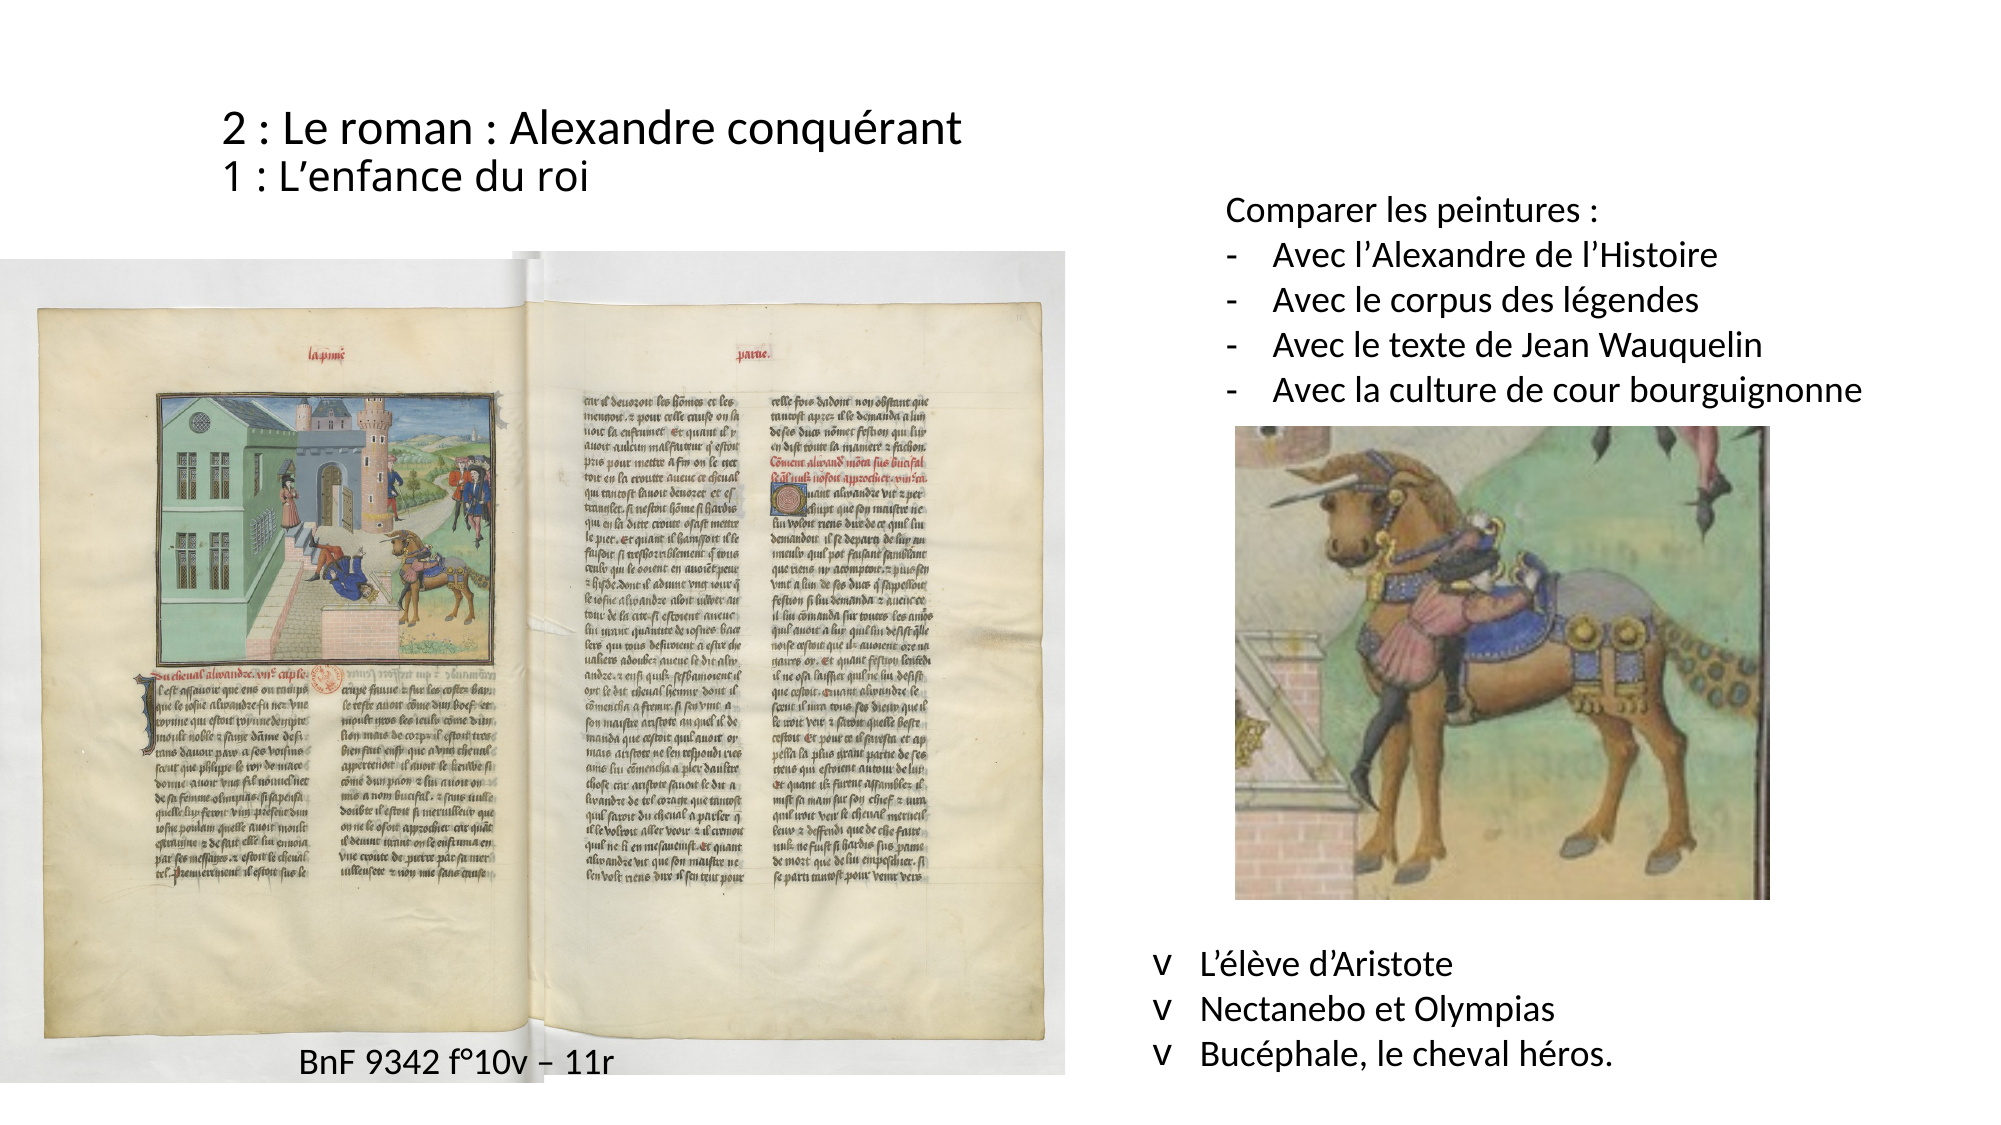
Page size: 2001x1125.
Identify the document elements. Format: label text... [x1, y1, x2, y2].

text_box BnF 9342 f°10v – 11r [284, 1030, 630, 1090]
text_box Comparer les peintures : Avec l’Alexandre de l’Histoire Avec le corpus des légendes Avec le texte de Jean Wauquelin Avec la culture de cour bourguignonne [1210, 177, 1896, 421]
text_box 2 : Le roman : Alexandre conquérant 1 : L’enfance du roi [206, 42, 1138, 260]
text_box L’élève d’Aristote Nectanebo et Olympias Bucéphale, le cheval héros. [1137, 931, 1969, 1083]
picture [0, 259, 1066, 1083]
picture [1235, 426, 1770, 900]
